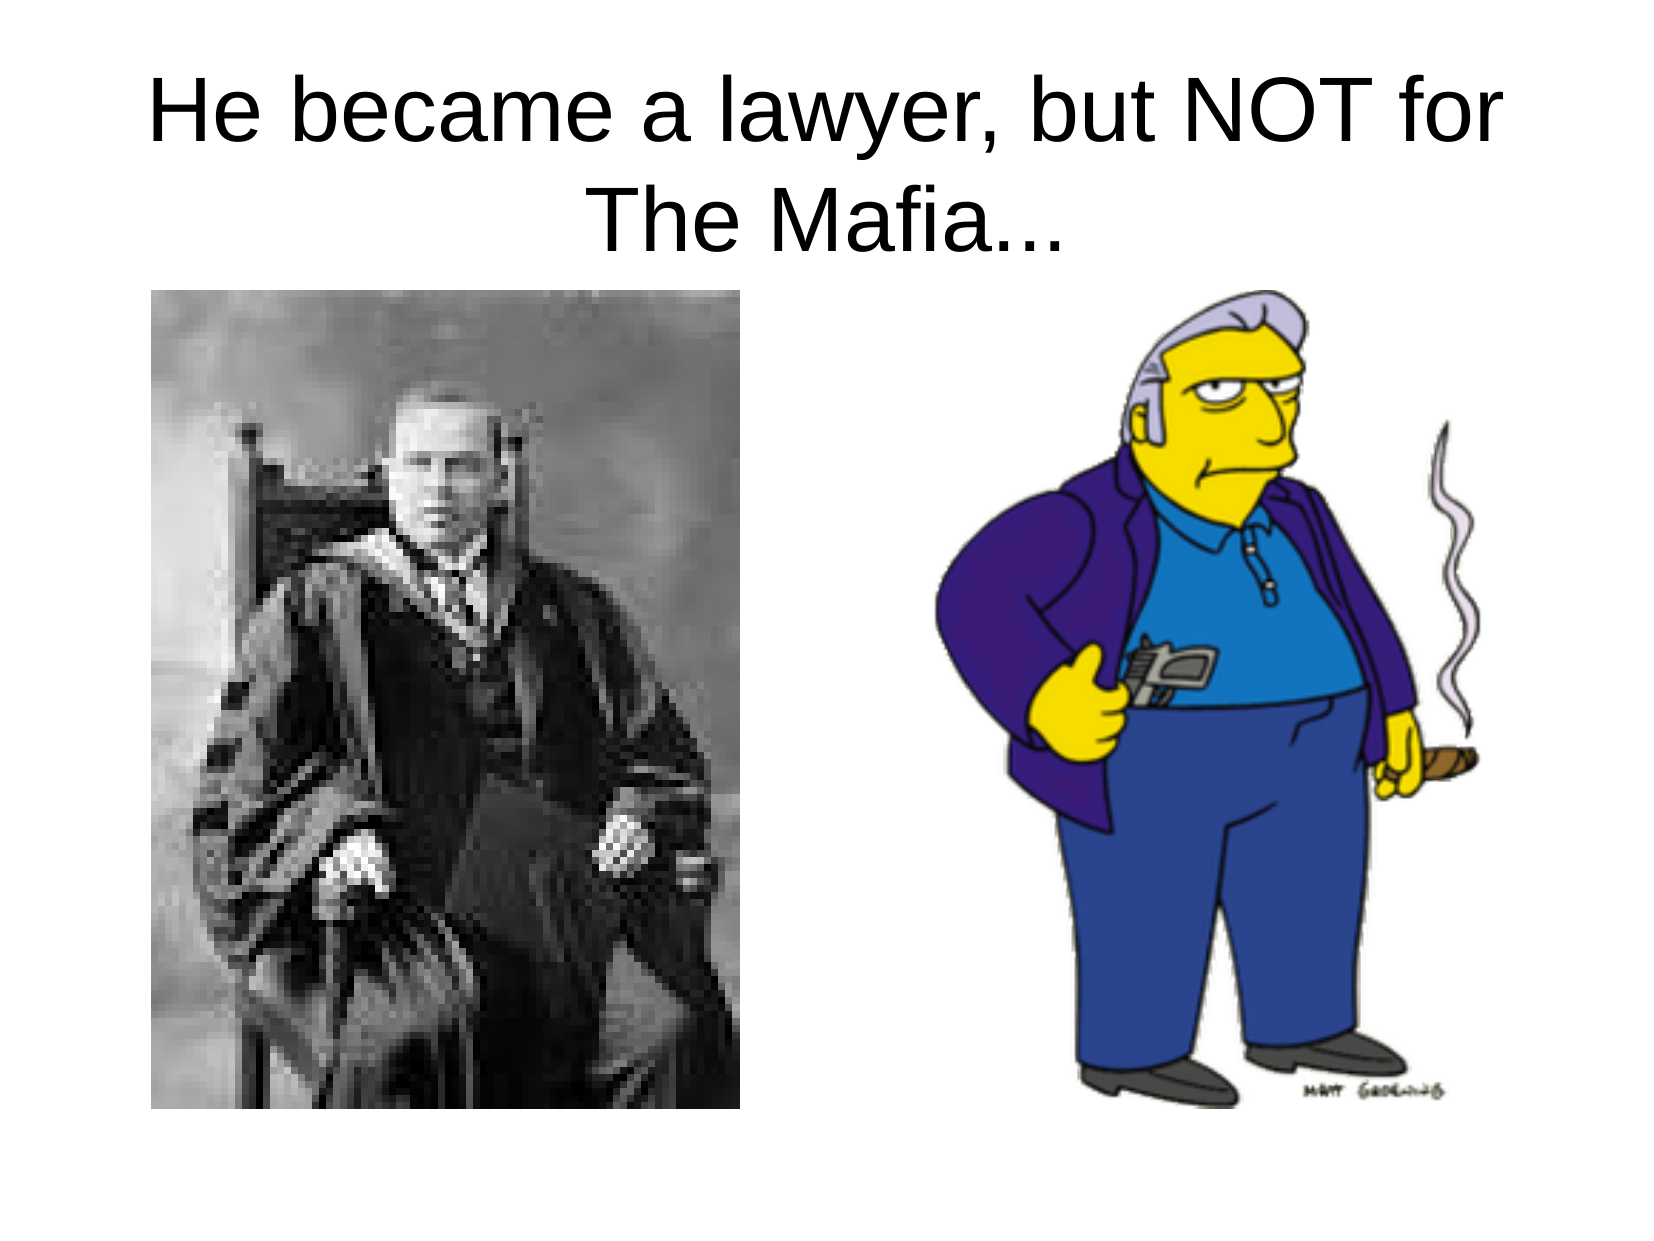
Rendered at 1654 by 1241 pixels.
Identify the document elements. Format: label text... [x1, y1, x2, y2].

picture [928, 290, 1489, 1109]
title He became a lawyer, but NOT for The Mafia... [82, 49, 1571, 257]
picture [151, 290, 740, 1109]
